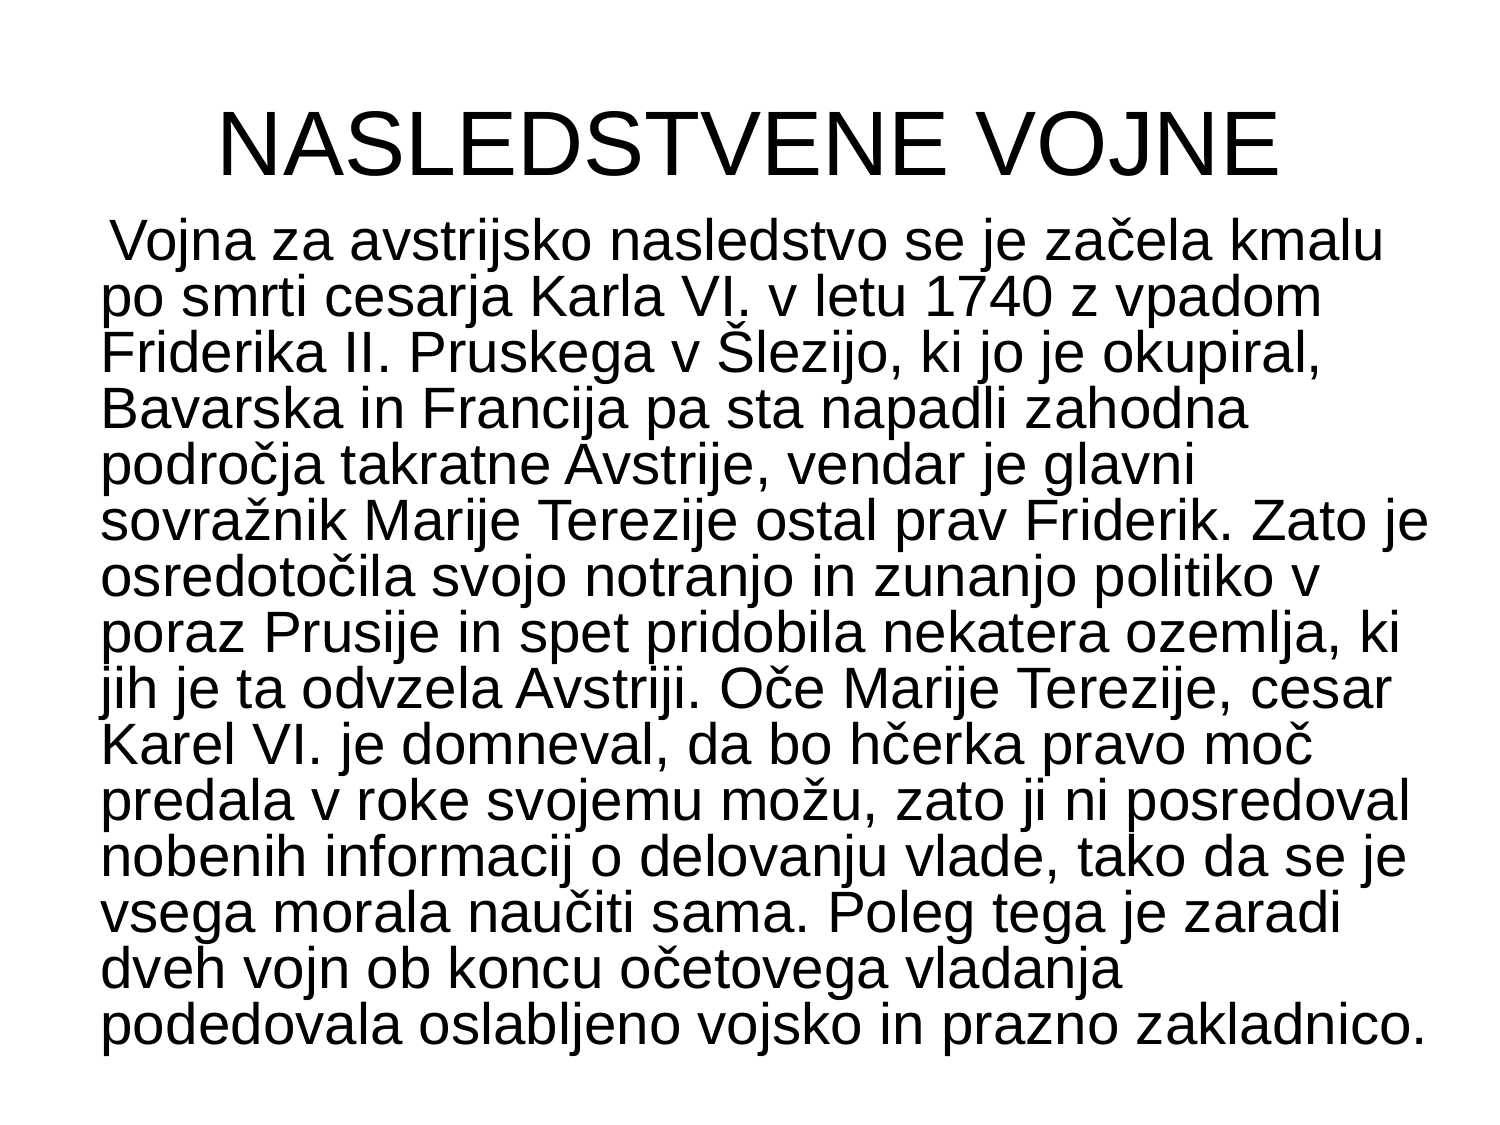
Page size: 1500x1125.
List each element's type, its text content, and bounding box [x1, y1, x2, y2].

list Vojna za avstrijsko nasledstvo se je začela kmalu po smrti cesarja Karla VI. v letu 1740 z vpadom Friderika II. Pruskega v Šlezijo, ki jo je okupiral, Bavarska in Francija pa sta napadli zahodna področja takratne Avstrije, vendar je glavni sovražnik Marije Terezije ostal prav Friderik. Zato je osredotočila svojo notranjo in zunanjo politiko v poraz Prusije in spet pridobila nekatera ozemlja, ki jih je ta odvzela Avstriji. Oče Marije Terezije, cesar Karel VI. je domneval, da bo hčerka pravo moč predala v roke svojemu možu, zato ji ni posredoval nobenih informacij o delovanju vlade, tako da se je vsega morala naučiti sama. Poleg tega je zaradi dveh vojn ob koncu očetovega vladanja podedovala oslabljeno vojsko in prazno zakladnico. [29, 208, 1455, 1040]
title NASLEDSTVENE VOJNE [75, 45, 1425, 208]
